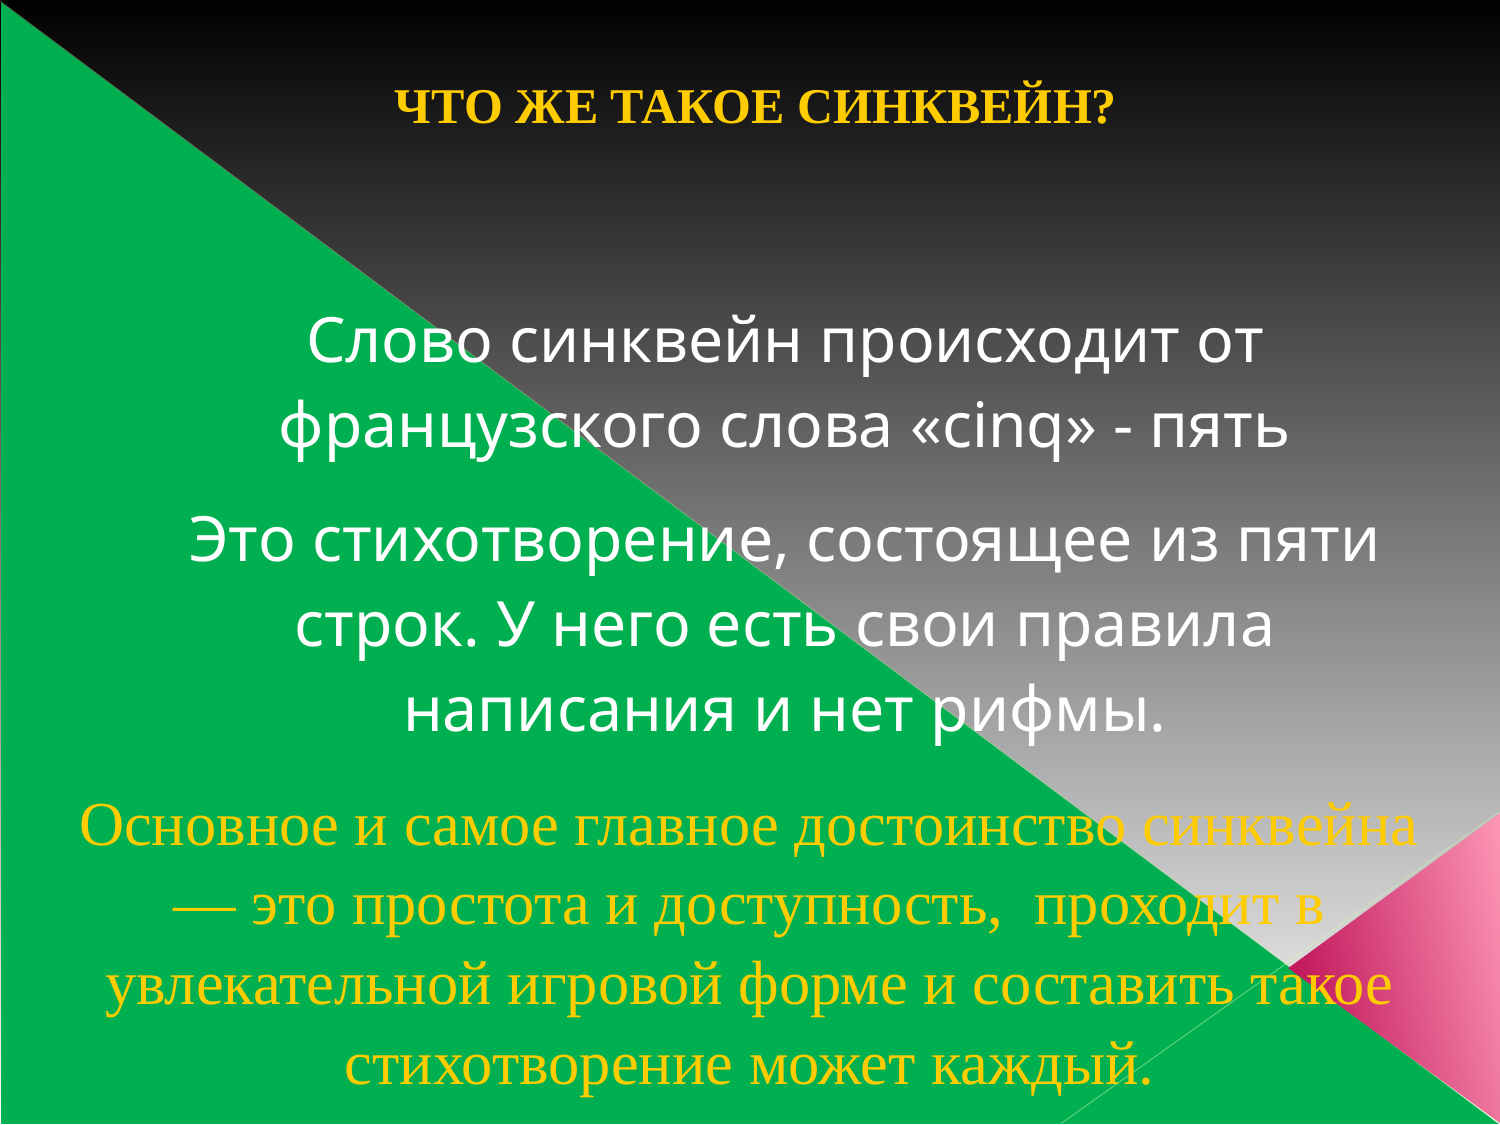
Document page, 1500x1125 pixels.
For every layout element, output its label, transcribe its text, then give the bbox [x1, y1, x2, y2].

title ЧТО ЖЕ ТАКОЕ СИНКВЕЙН? [94, 23, 1418, 190]
list Слово синквейн происходит от французского слова «cinq» - пять Это стихотворение, состоящее из пяти строк. У него есть свои правила написания и нет рифмы. Основное и самое главное достоинство синквейна— это простота и доступность, проходит в увлекательной игровой форме и составить такое стихотворение может каждый. [75, 295, 1425, 1024]
